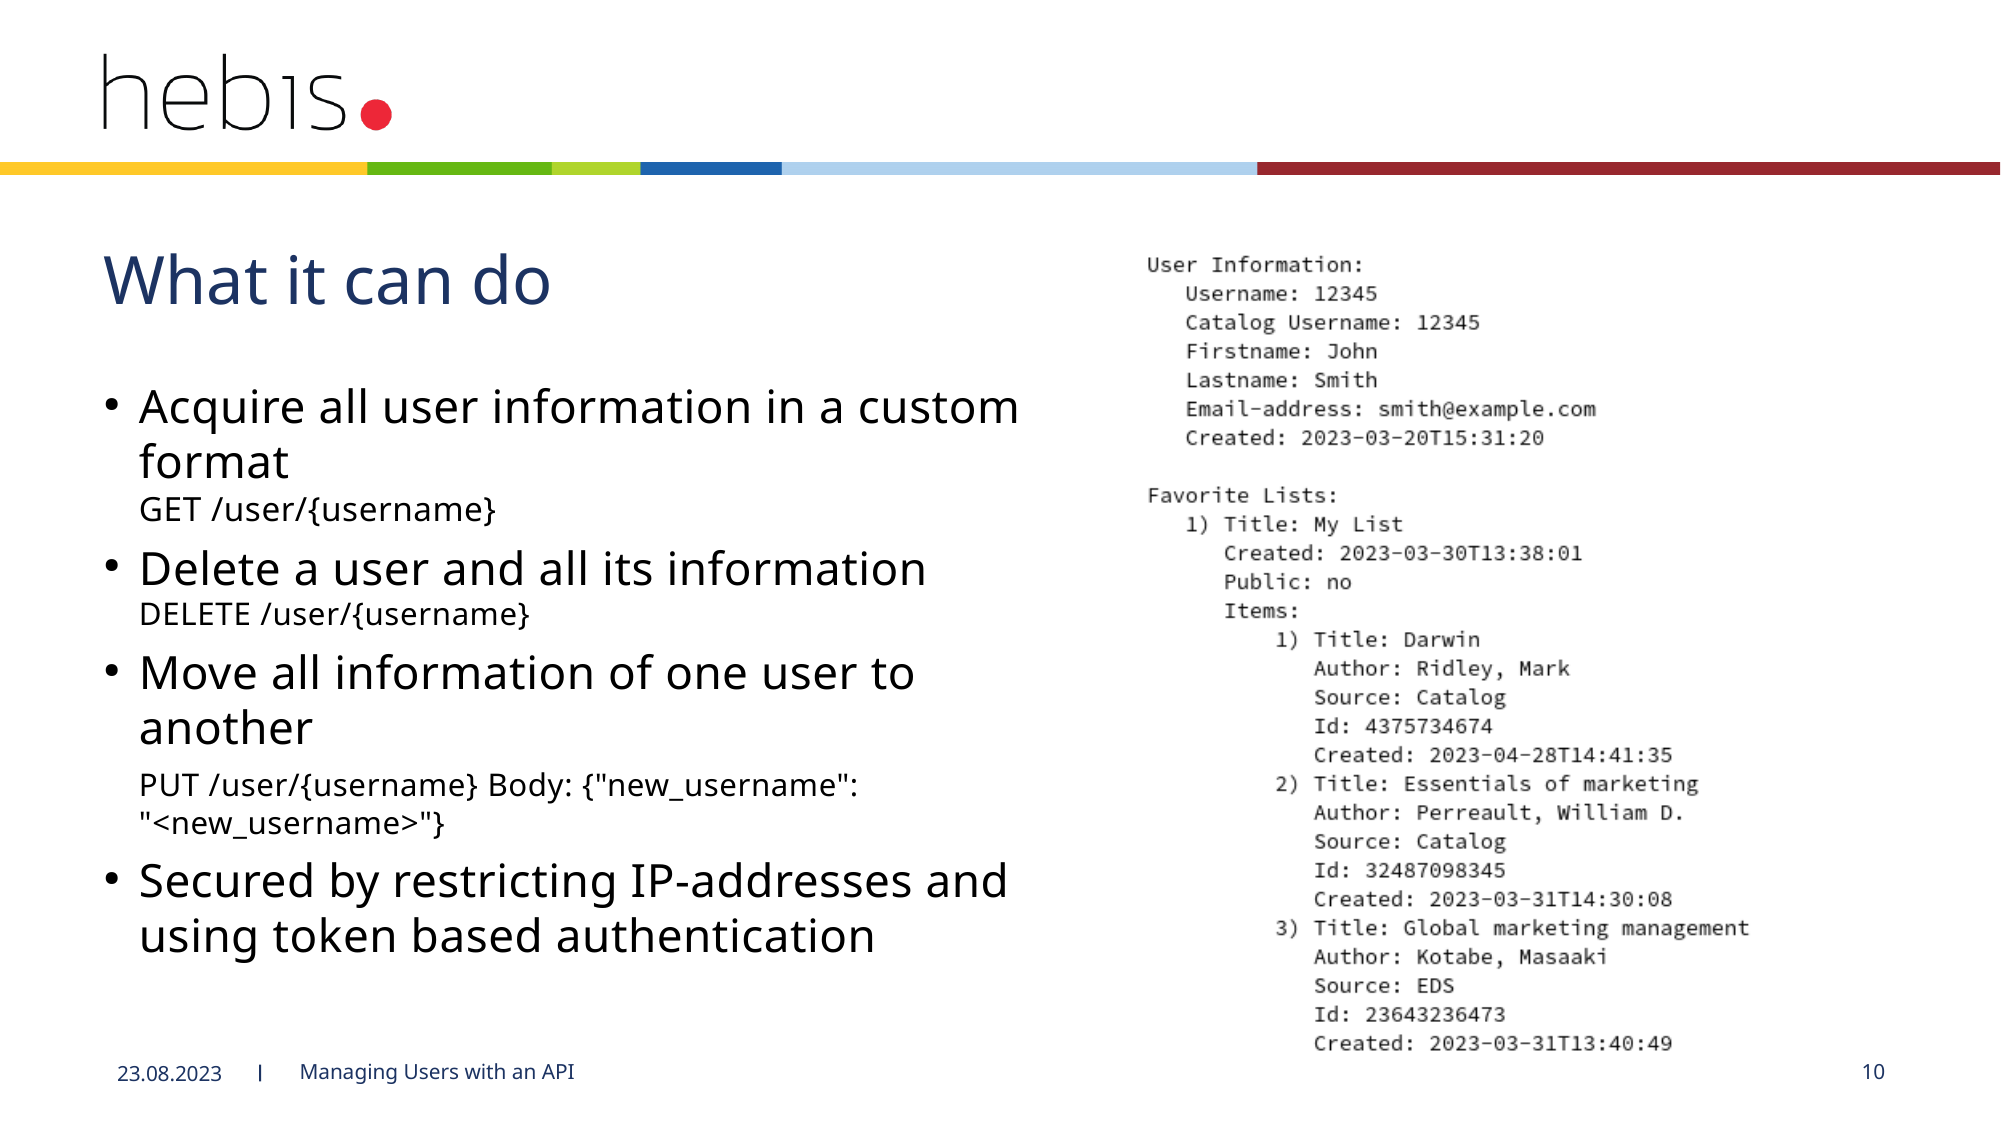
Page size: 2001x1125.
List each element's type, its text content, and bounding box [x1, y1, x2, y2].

list Acquire all user information in a custom format GET /user/{username} Delete a user and all its information DELETE /user/{username} Move all information of one user to another PUT /user/{username} Body: {"new_username": "<new_username>"} Secured by restricting IP-addresses and using token based authentication [97, 371, 1058, 991]
picture [0, 0, 2001, 248]
list What it can do [97, 242, 1581, 313]
picture [1144, 253, 1763, 1062]
slide_number 23.08.2023 [102, 1042, 271, 1103]
